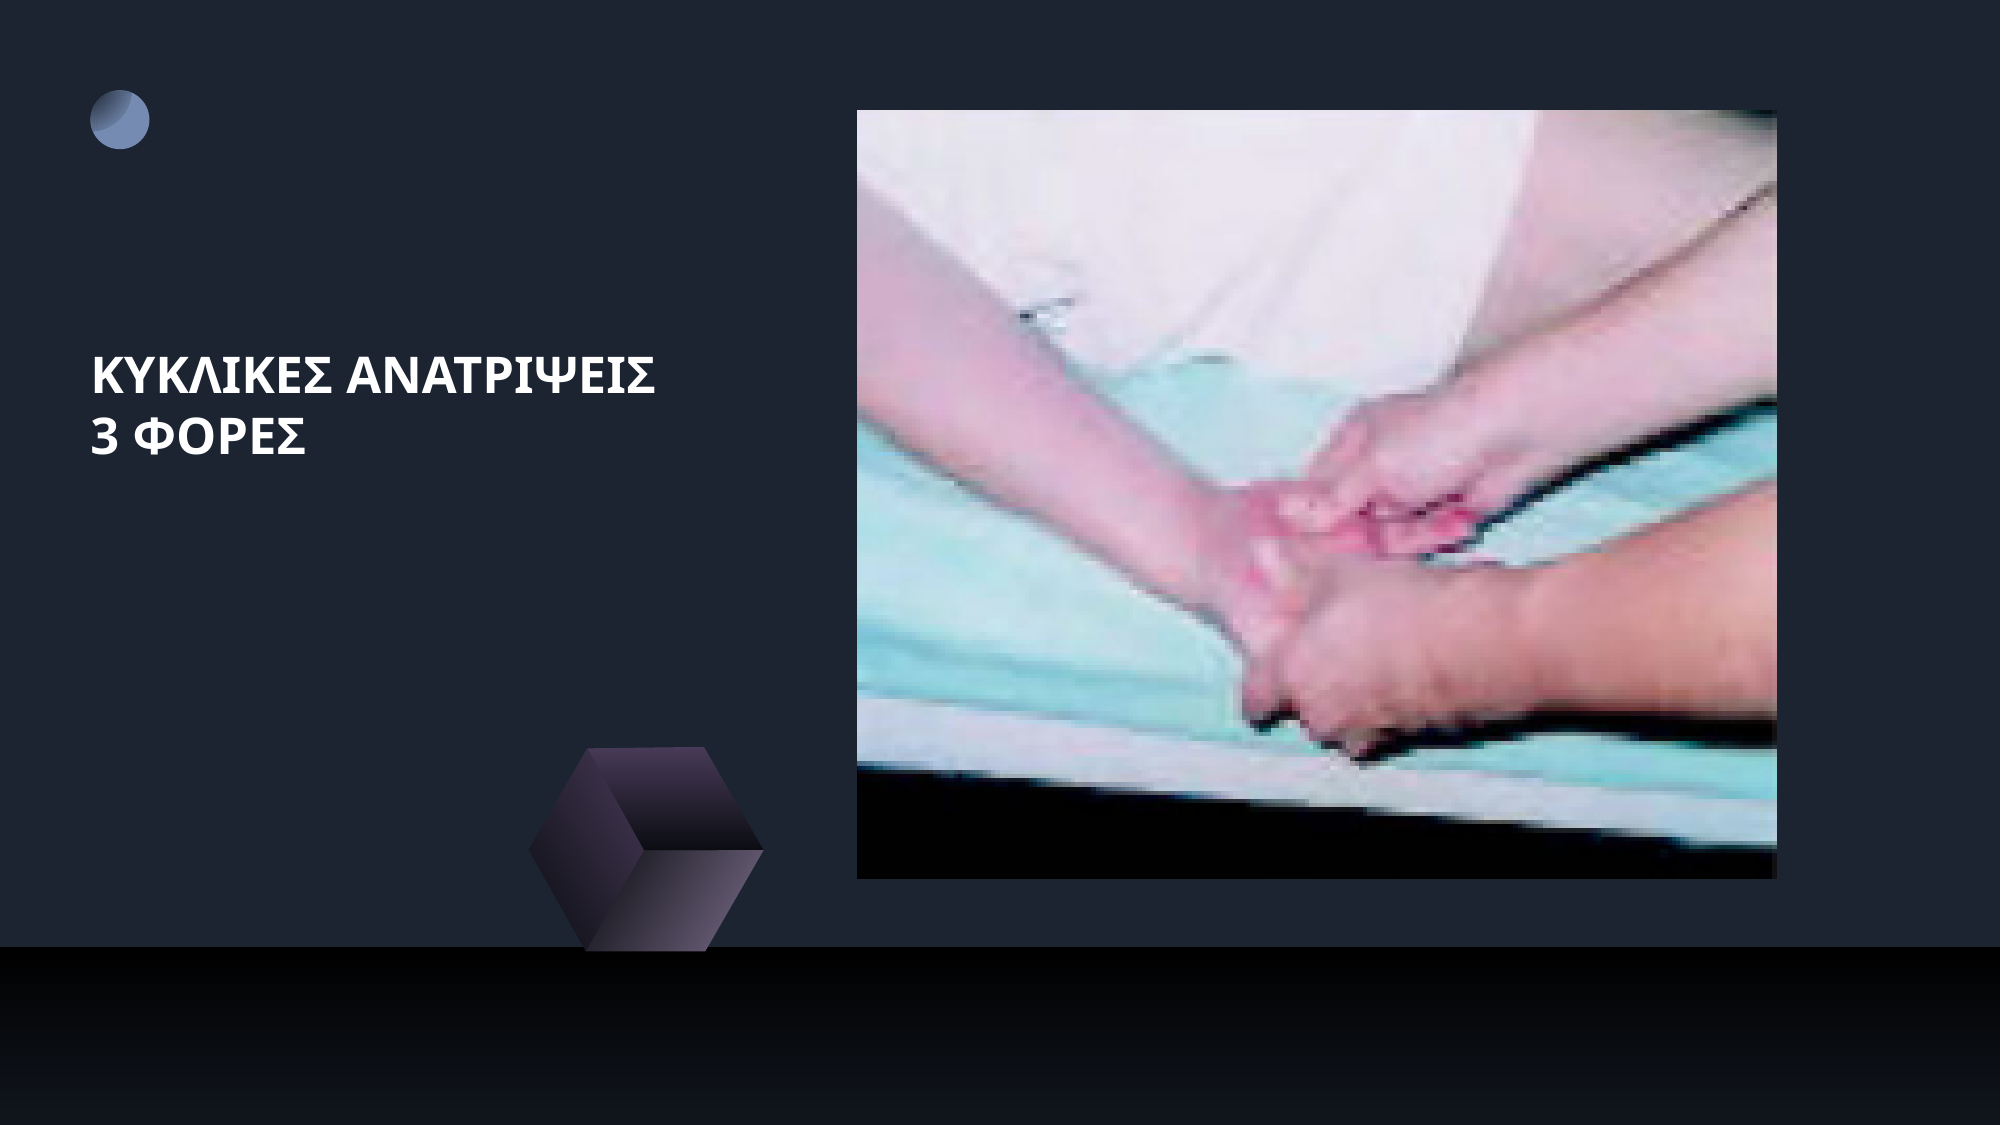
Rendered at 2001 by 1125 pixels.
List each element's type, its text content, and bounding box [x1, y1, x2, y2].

picture [857, 110, 1777, 879]
text_box [0, 0, 2000, 1125]
title ΚΥΚΛΙΚΕΣ ΑΝΑΤΡΙΨΕΙΣ 3 ΦΟΡΕΣ [90, 303, 676, 465]
